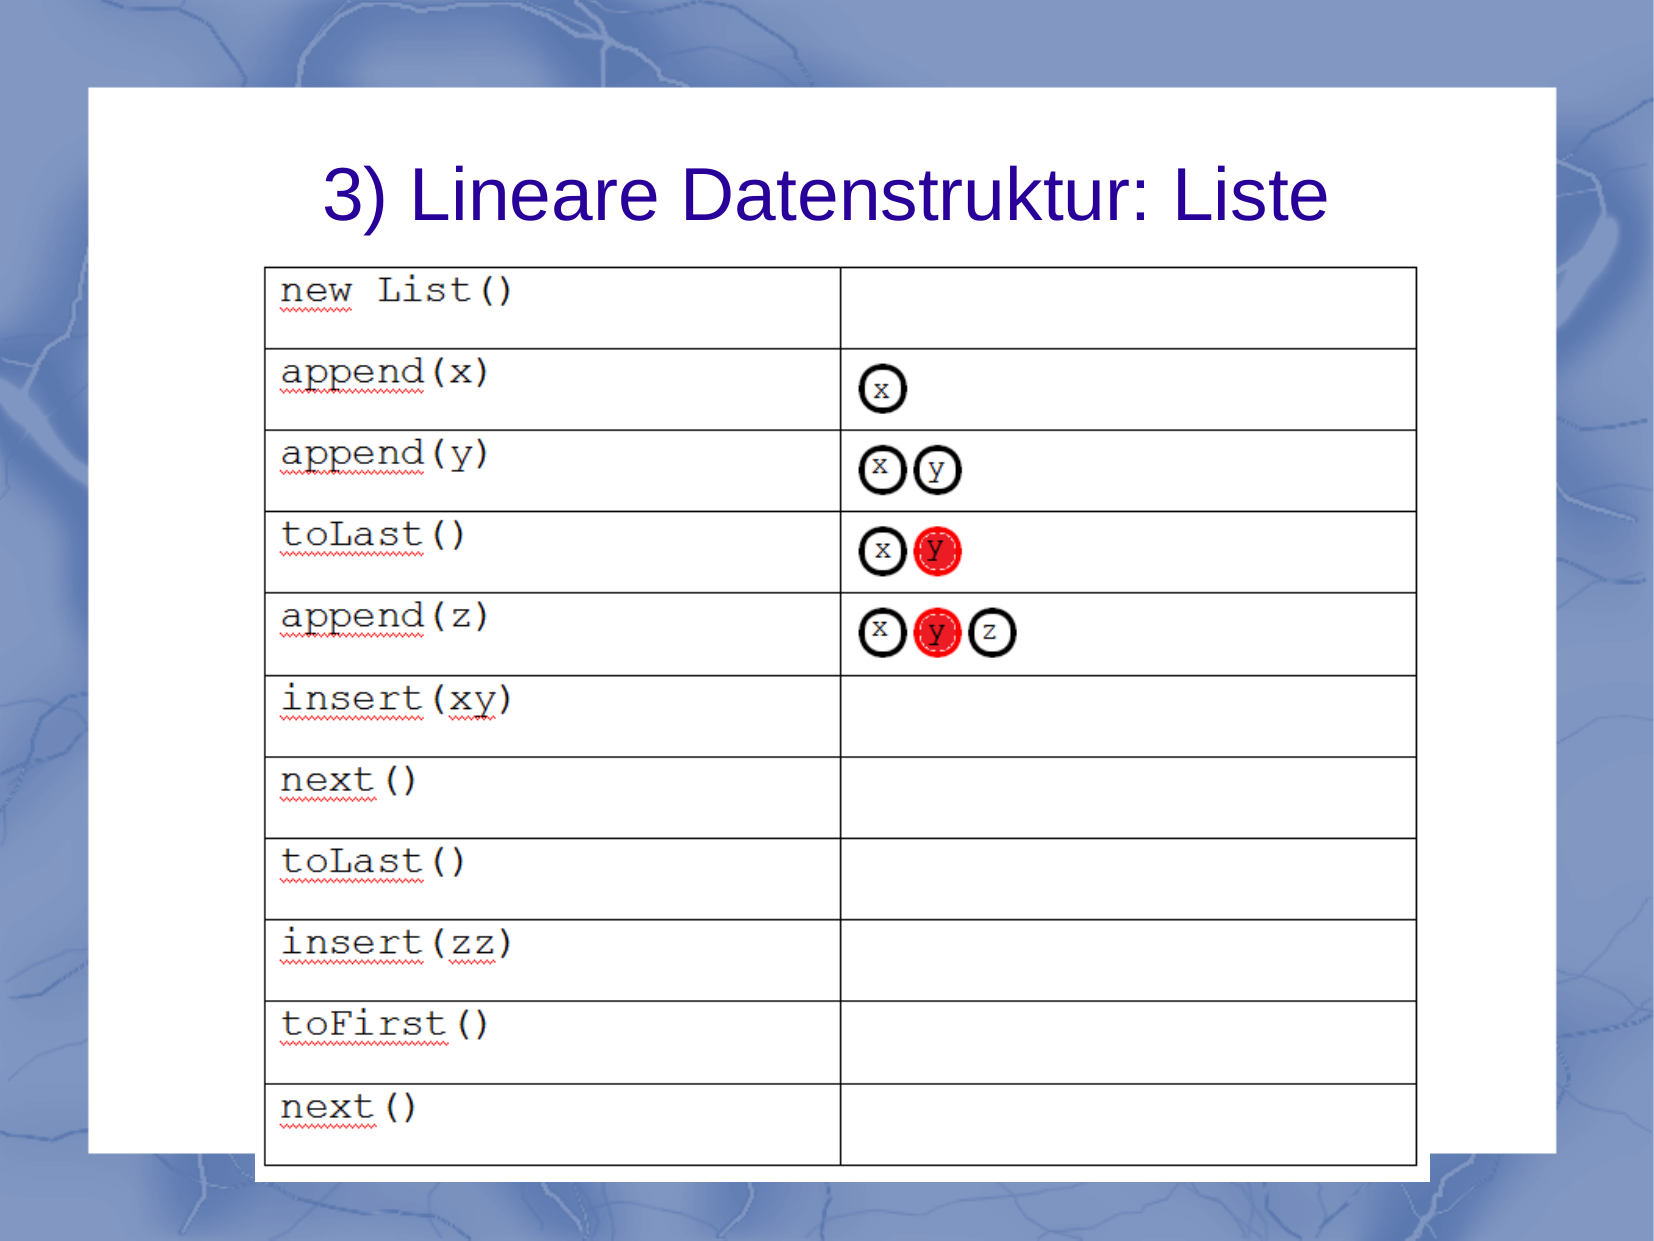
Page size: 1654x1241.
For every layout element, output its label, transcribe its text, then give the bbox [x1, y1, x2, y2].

title 3) Lineare Datenstruktur: Liste [118, 90, 1536, 298]
picture [0, 0, 1654, 1241]
